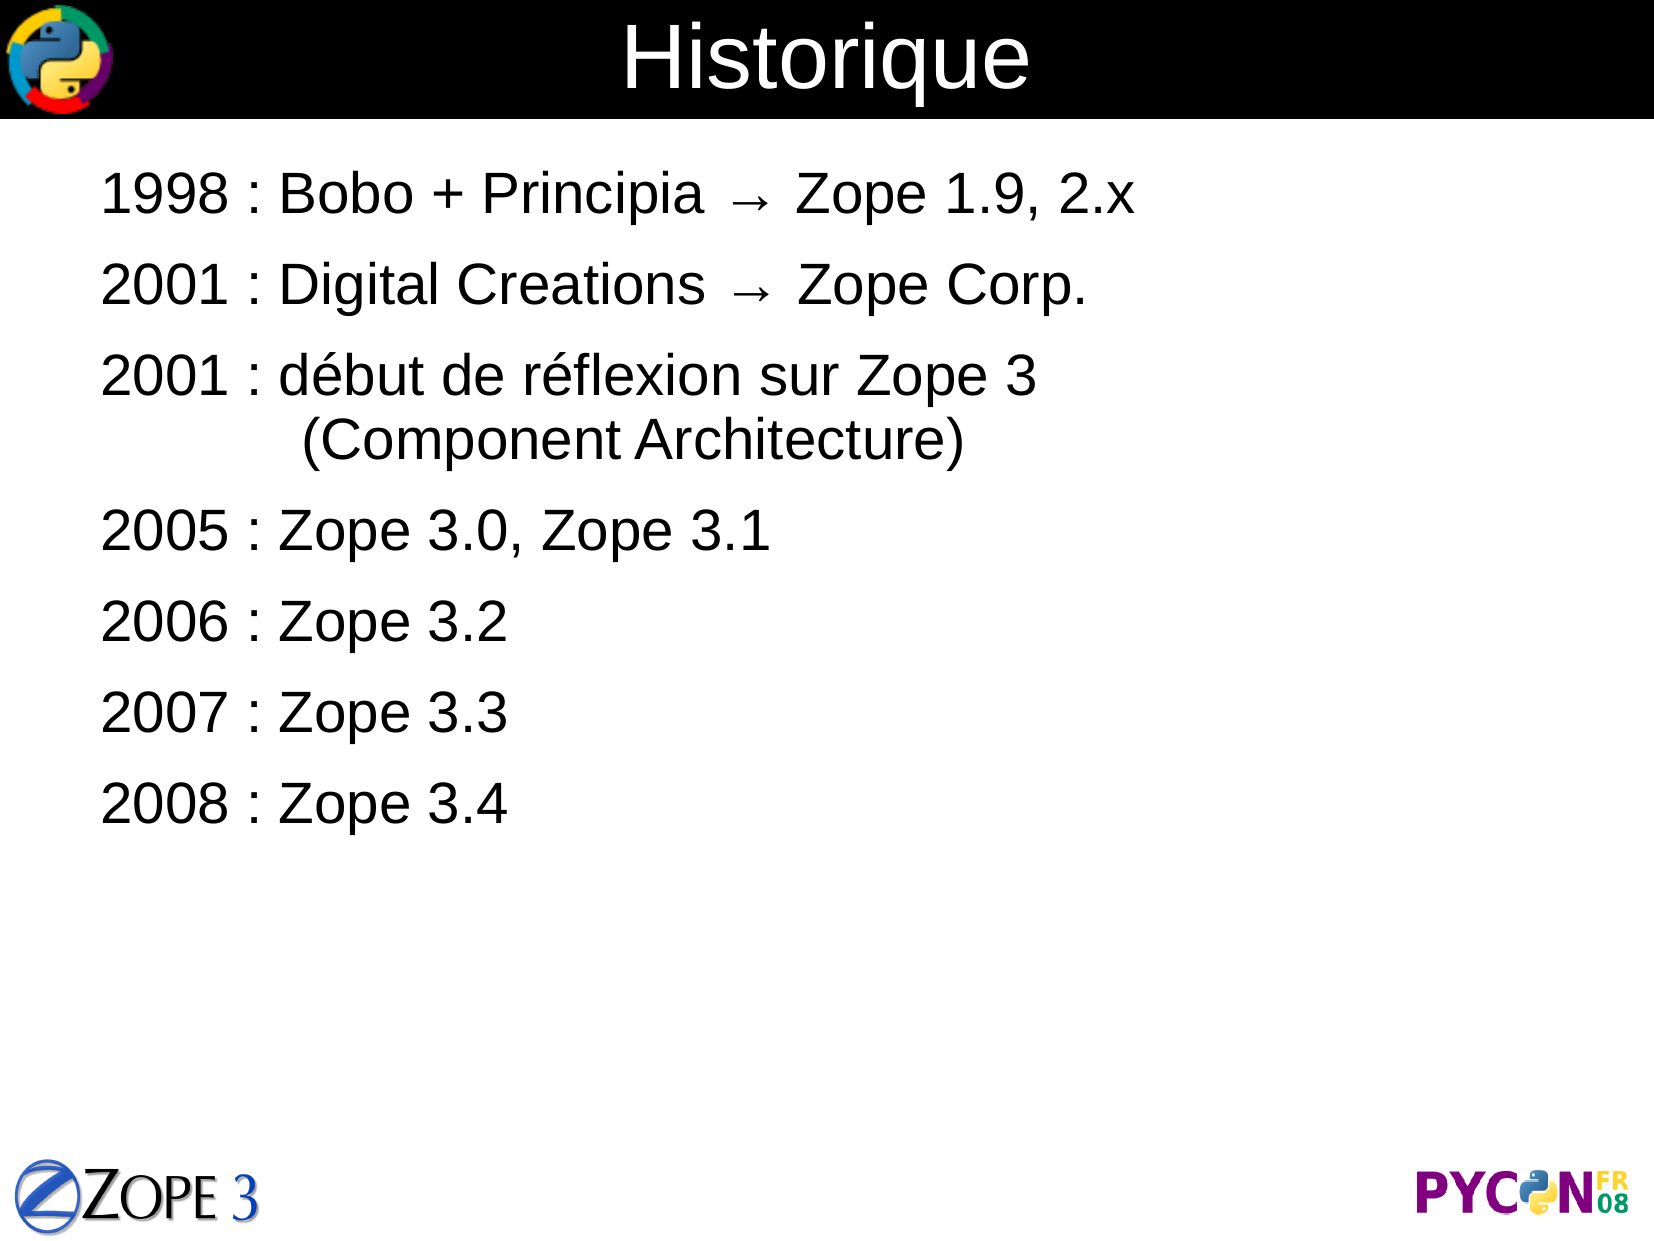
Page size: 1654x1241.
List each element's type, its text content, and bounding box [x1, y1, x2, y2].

list 1998 : Bobo + Principia → Zope 1.9, 2.x 2001 : Digital Creations → Zope Corp. 2001 : début de réflexion sur Zope 3 (Component Architecture) 2005 : Zope 3.0, Zope 3.1 2006 : Zope 3.2 2007 : Zope 3.3 2008 : Zope 3.4 [82, 160, 1571, 1123]
picture [6, 5, 113, 114]
picture [1417, 1170, 1628, 1215]
picture [0, 1144, 266, 1241]
title Historique [82, 5, 1571, 109]
